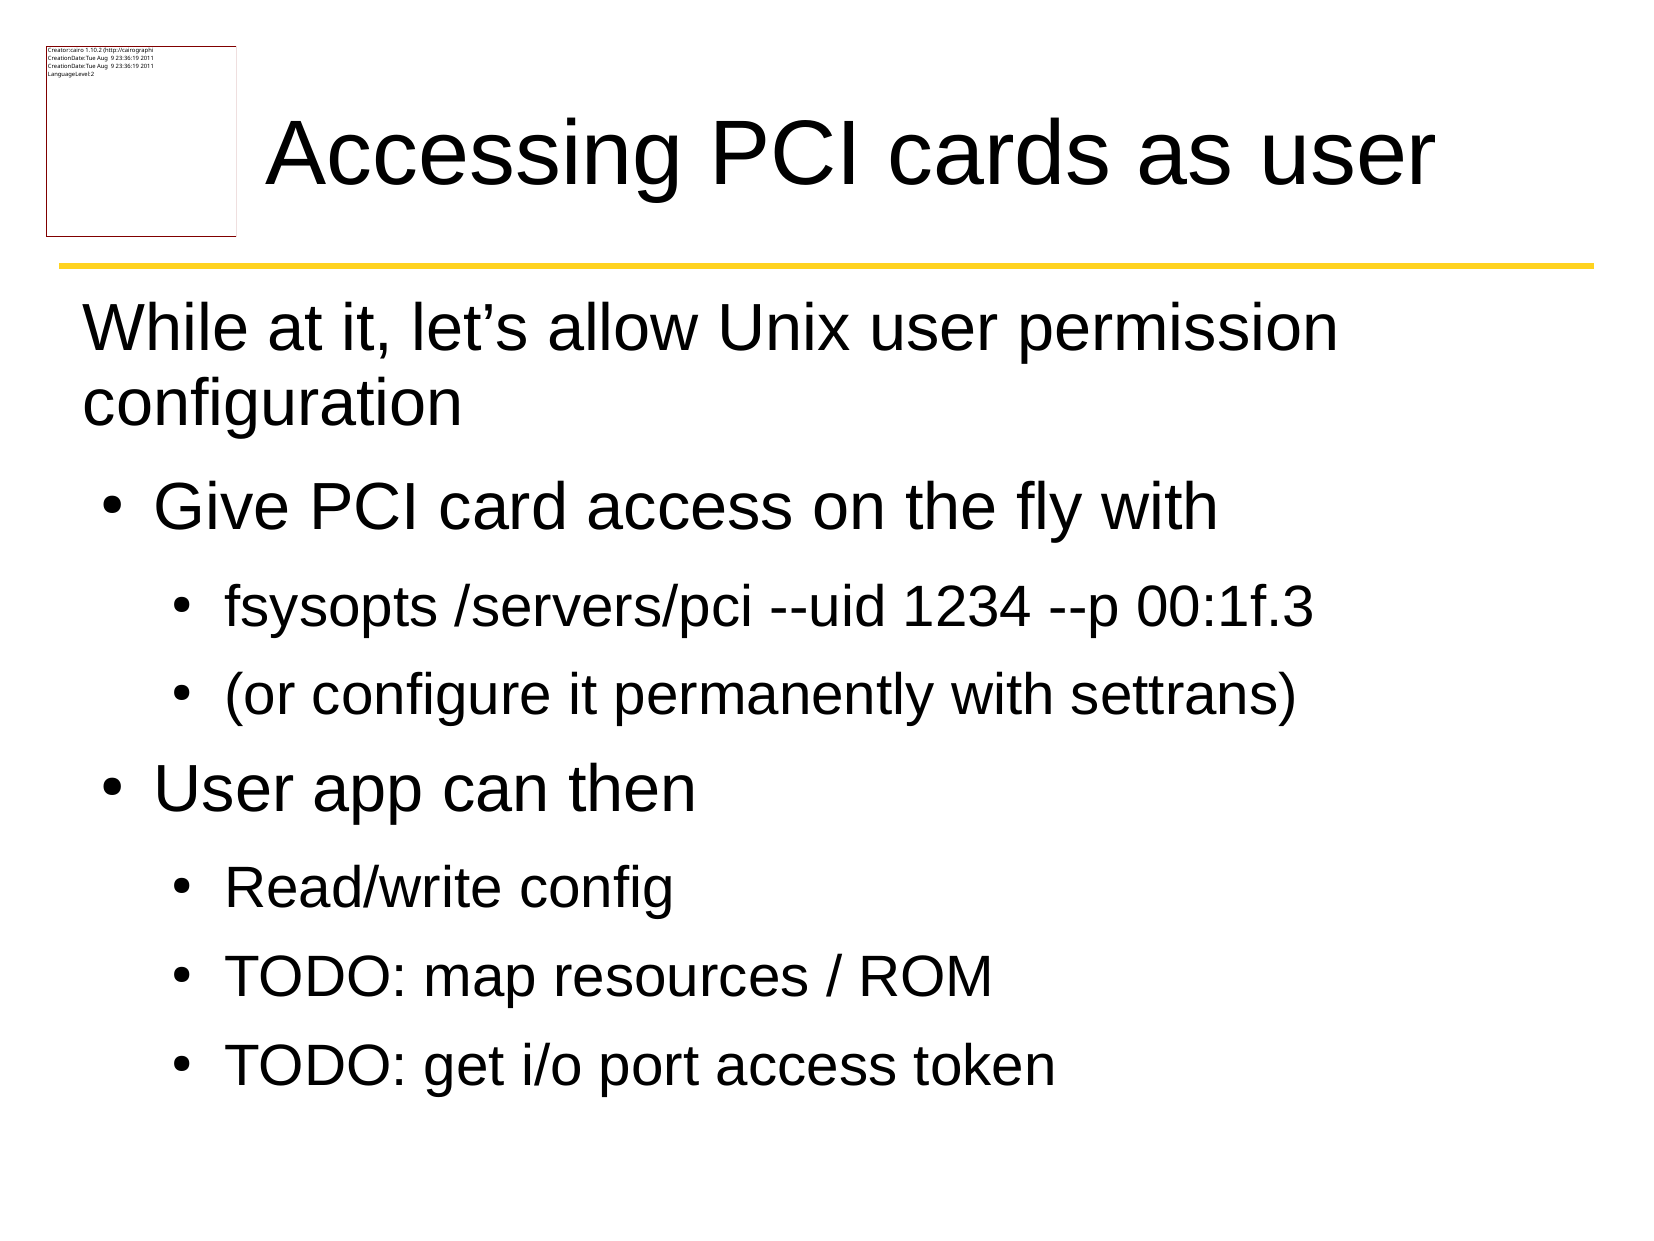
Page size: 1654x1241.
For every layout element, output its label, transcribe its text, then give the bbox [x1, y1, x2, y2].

list While at it, let’s allow Unix user permission configuration Give PCI card access on the fly with fsysopts /servers/pci --uid 1234 --p 00:1f.3 (or configure it permanently with settrans) User app can then Read/write config TODO: map resources / ROM TODO: get i/o port access token [82, 290, 1571, 1152]
title Accessing PCI cards as user [265, 49, 1571, 257]
